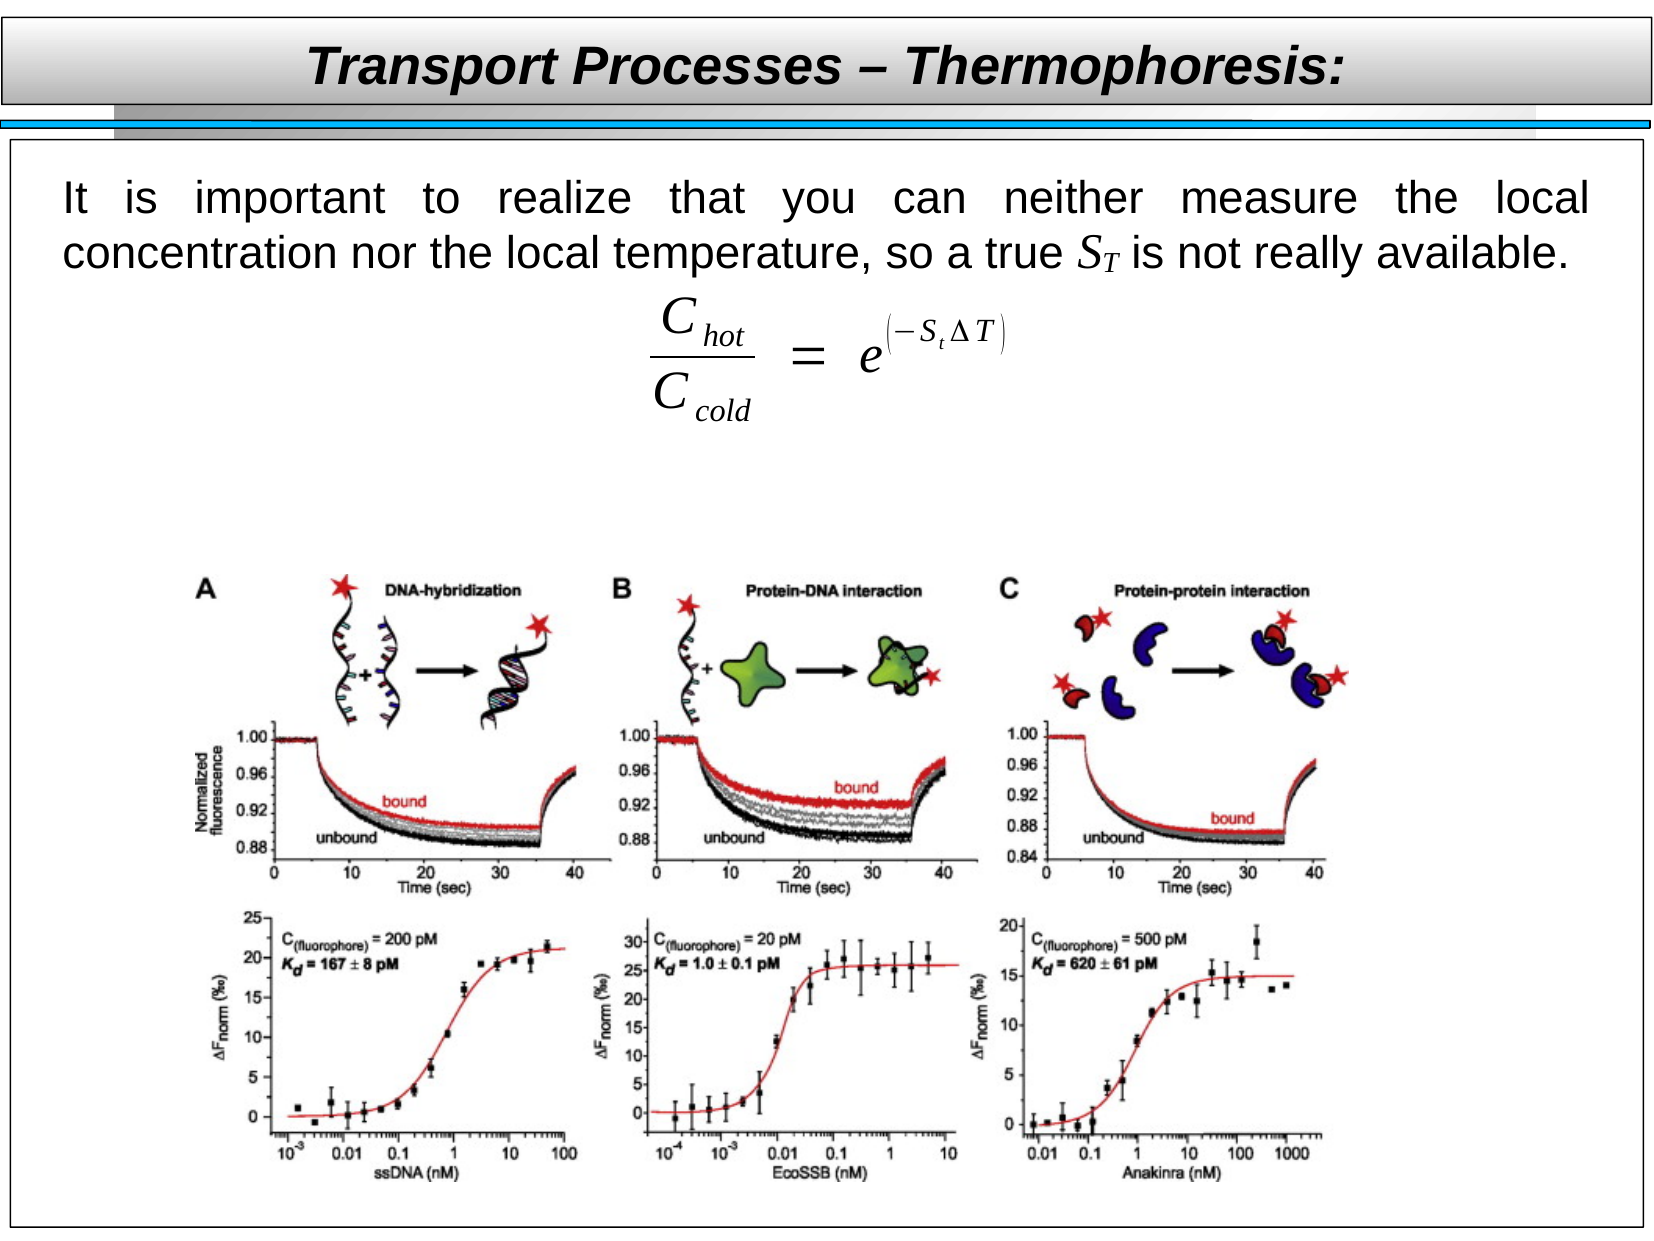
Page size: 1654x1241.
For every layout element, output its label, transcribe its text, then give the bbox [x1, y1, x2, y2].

picture [195, 574, 1349, 1182]
text_box It is important to realize that you can neither measure the local concentration nor the local temperature, so a true ST is not really available. [47, 165, 1606, 1186]
text_box [10, 139, 1644, 1228]
text_box [0, 120, 1651, 129]
chart [641, 285, 1012, 429]
text_box Transport Processes – Thermophoresis: [1, 17, 1652, 105]
